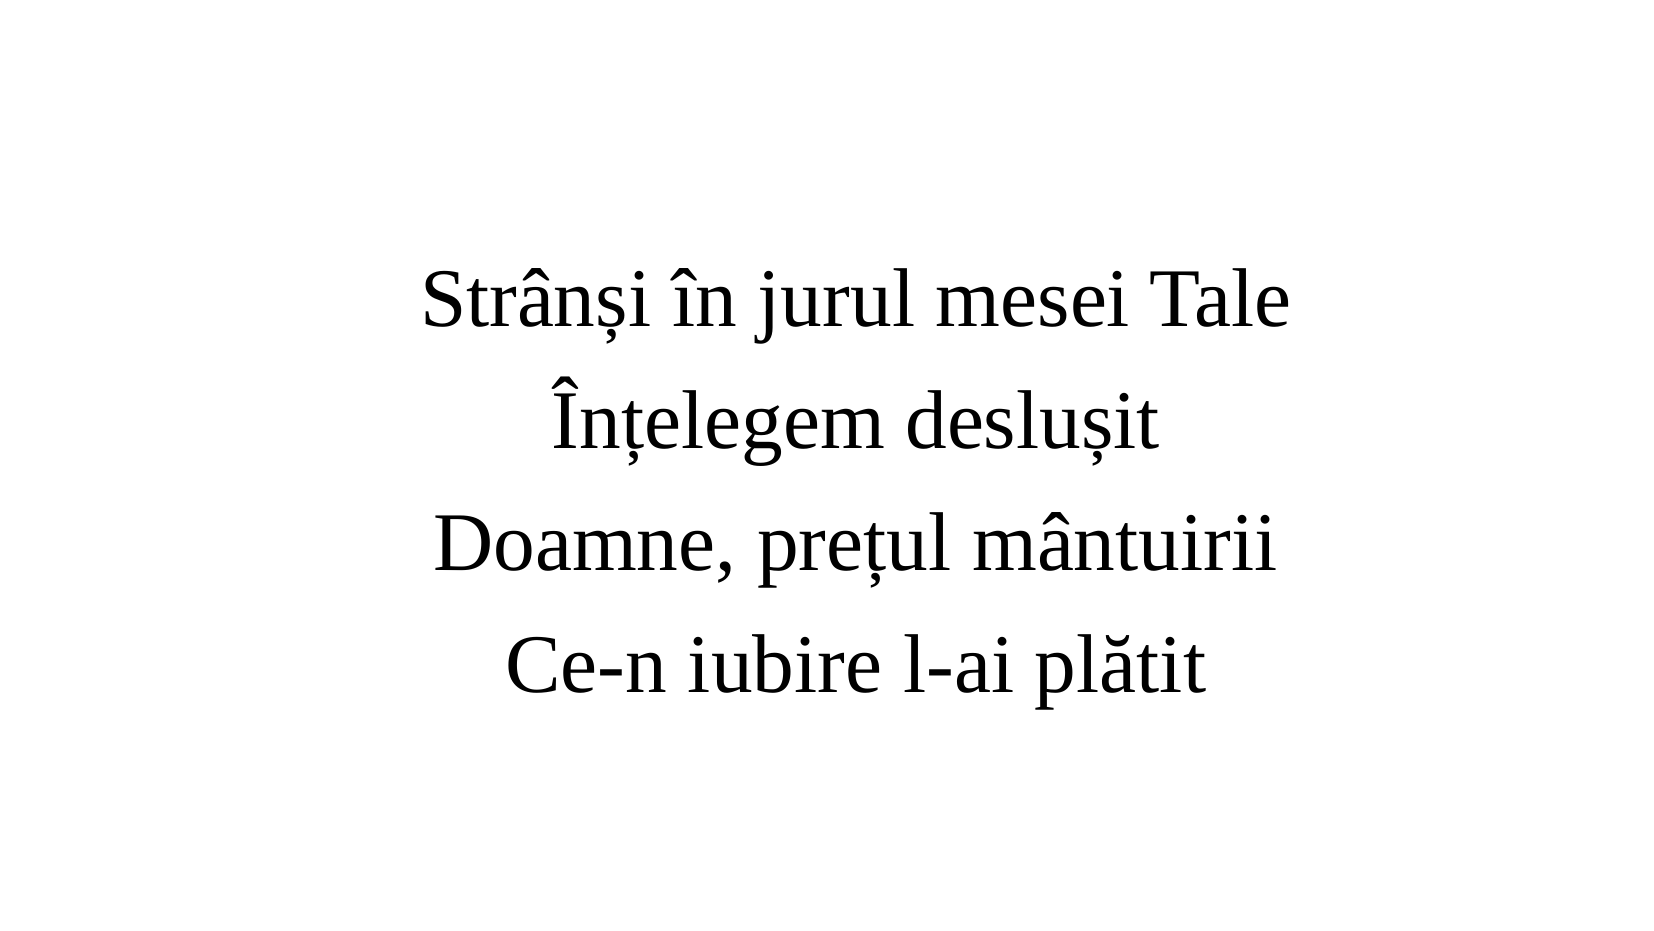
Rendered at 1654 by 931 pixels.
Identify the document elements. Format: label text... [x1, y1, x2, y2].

subtitle Strânși în jurul mesei Tale Înțelegem deslușit Doamne, prețul mântuirii Ce-n iubire l-ai plătit [153, 239, 1560, 713]
